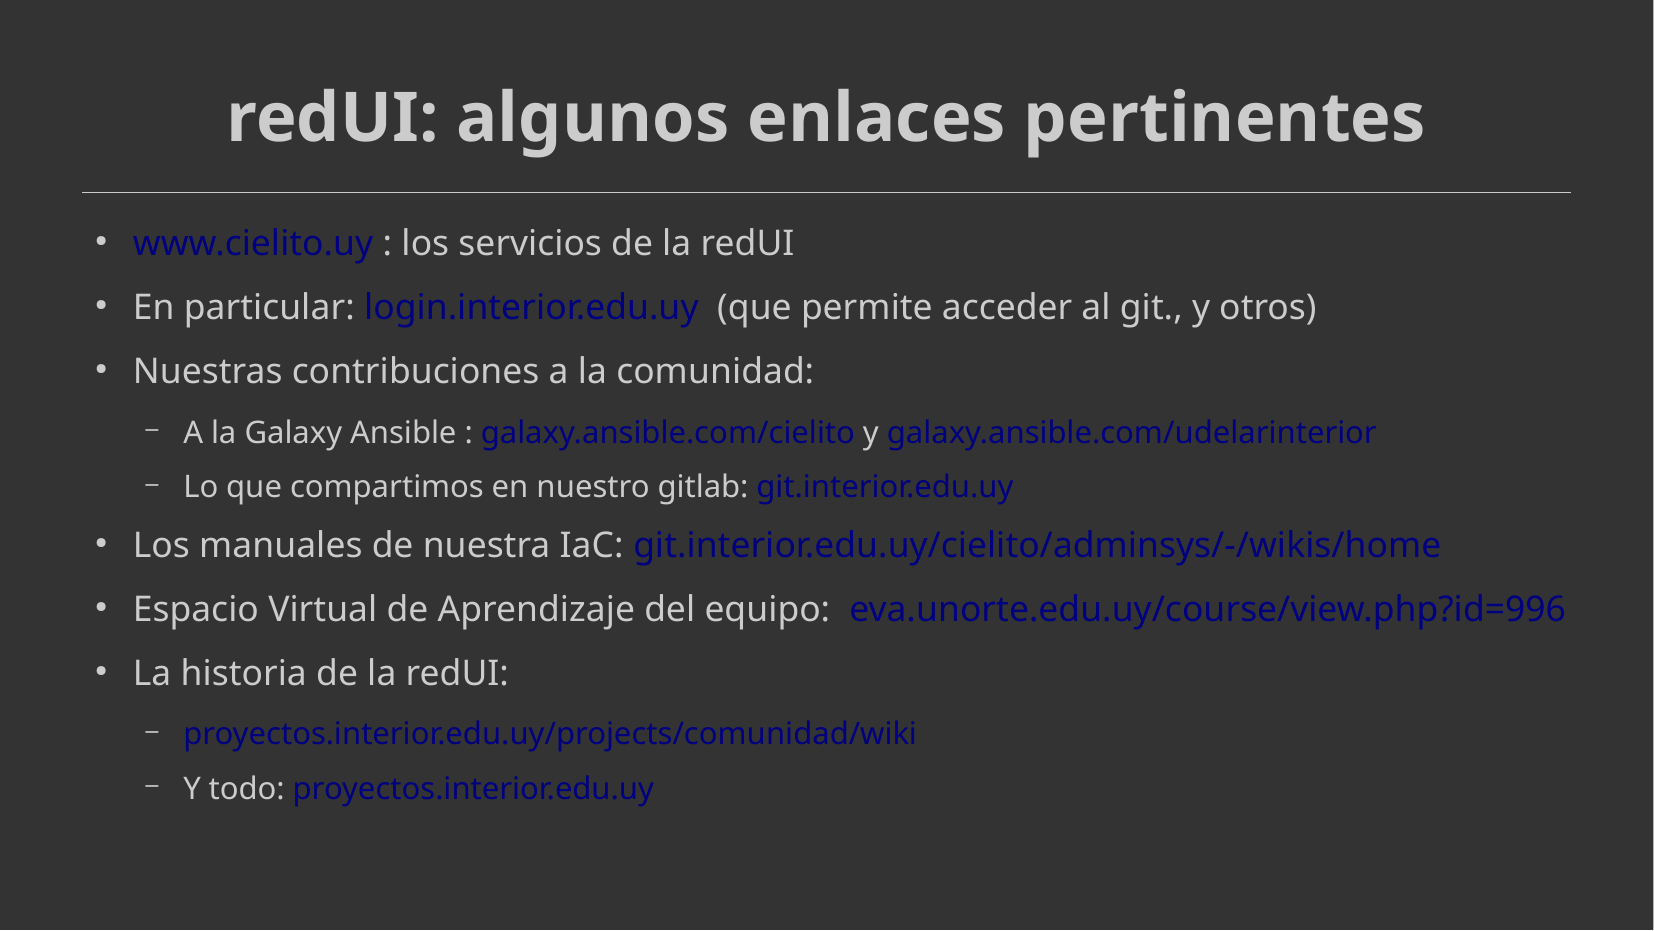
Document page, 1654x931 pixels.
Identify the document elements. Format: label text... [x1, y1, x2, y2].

title redUI: algunos enlaces pertinentes [82, 37, 1571, 193]
list www.cielito.uy : los servicios de la redUI En particular: login.interior.edu.uy (que permite acceder al git., y otros) Nuestras contribuciones a la comunidad: A la Galaxy Ansible : galaxy.ansible.com/cielito y galaxy.ansible.com/udelarinterior Lo que compartimos en nuestro gitlab: git.interior.edu.uy Los manuales de nuestra IaC: git.interior.edu.uy/cielito/adminsys/-/wikis/home Espacio Virtual de Aprendizaje del equipo: eva.unorte.edu.uy/course/view.php?id=996 La historia de la redUI: proyectos.interior.edu.uy/projects/comunidad/wiki Y todo: proyectos.interior.edu.uy [82, 217, 1571, 839]
